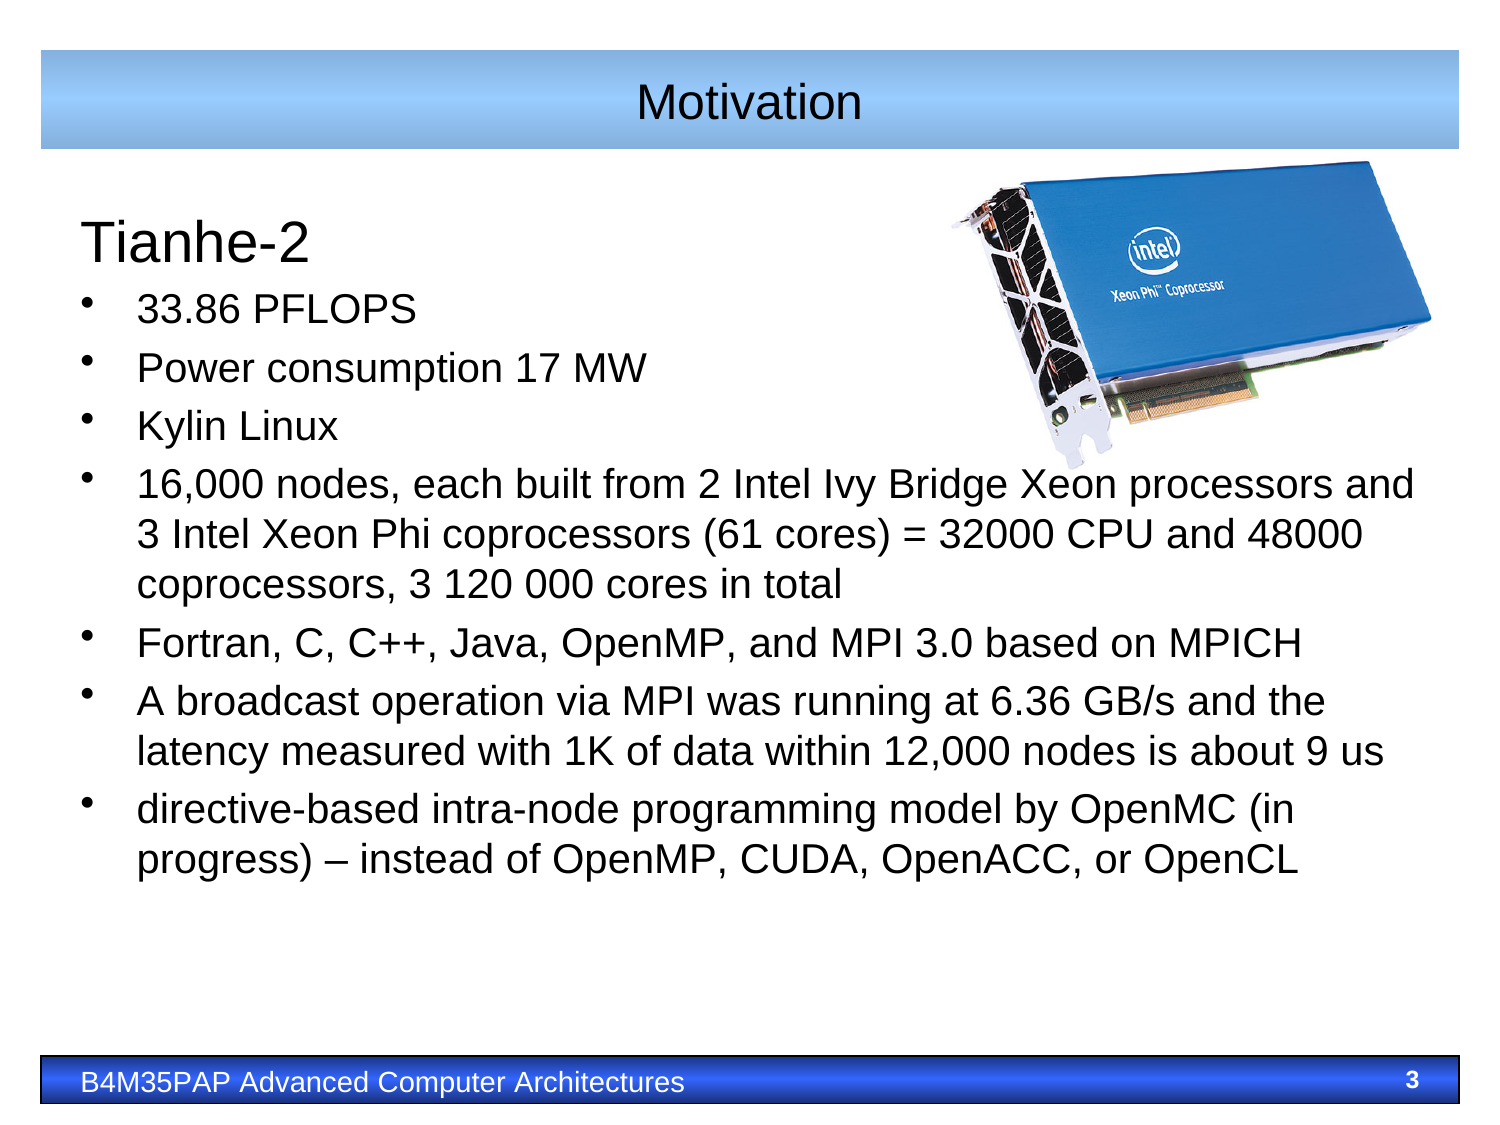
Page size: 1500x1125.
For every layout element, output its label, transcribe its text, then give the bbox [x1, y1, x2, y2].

picture [948, 149, 1436, 196]
title Motivation [41, 50, 1459, 149]
list Tianhe-2 33.86 PFLOPS Power consumption 17 MW Kylin Linux 16,000 nodes, each built from 2 Intel Ivy Bridge Xeon processors and 3 Intel Xeon Phi coprocessors (61 cores) = 32000 CPU and 48000 coprocessors, 3 120 000 cores in total Fortran, C, C++, Java, OpenMP, and MPI 3.0 based on MPICH A broadcast operation via MPI was running at 6.36 GB/s and the latency measured with 1K of data within 12,000 nodes is about 9 us directive-based intra-node programming model by OpenMC (in progress) – instead of OpenMP, CUDA, OpenACC, or OpenCL [65, 196, 1436, 1024]
